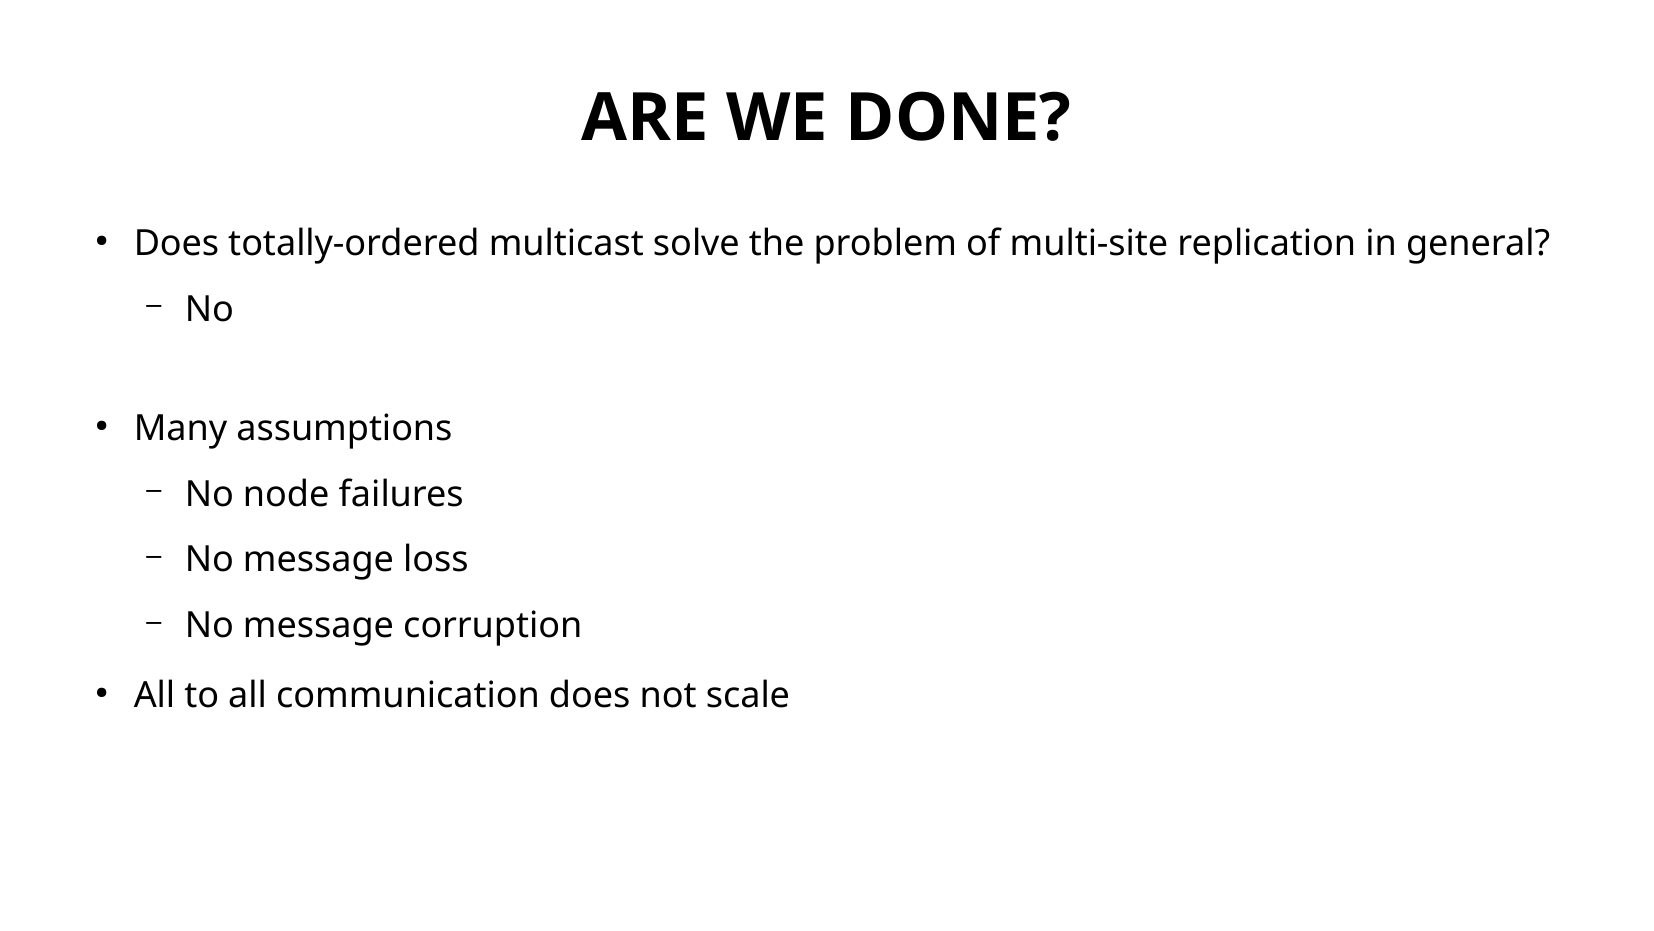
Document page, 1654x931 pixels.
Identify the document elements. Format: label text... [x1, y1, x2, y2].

title ARE WE DONE? [82, 36, 1571, 193]
list Does totally-ordered multicast solve the problem of multi-site replication in general? No Many assumptions No node failures No message loss No message corruption All to all communication does not scale [82, 217, 1571, 757]
